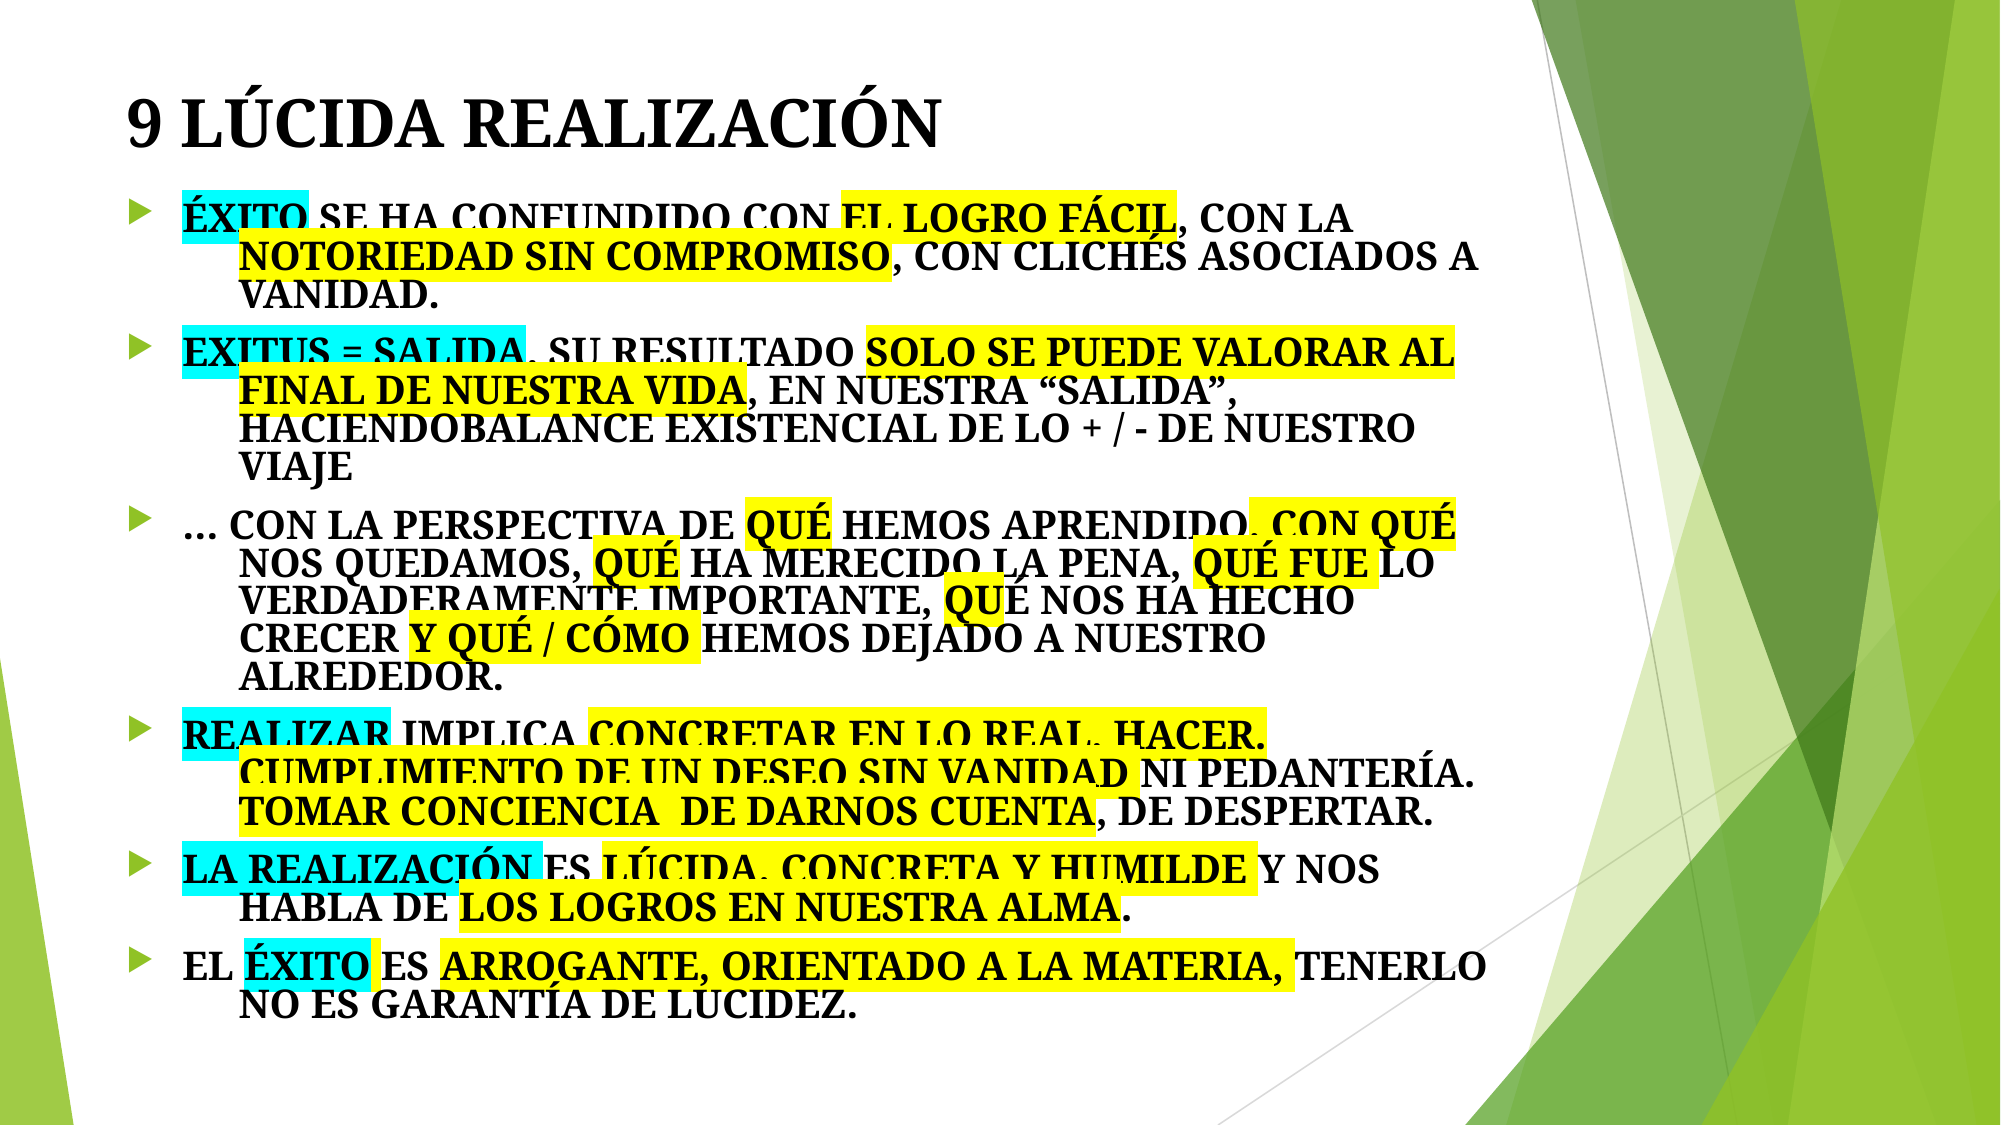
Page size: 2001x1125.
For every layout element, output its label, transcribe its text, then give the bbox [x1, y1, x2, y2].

title 9 LÚCIDA REALIZACIÓN [111, 73, 1522, 194]
list ÉXITO SE HA CONFUNDIDO CON EL LOGRO FÁCIL, CON LA NOTORIEDAD SIN COMPROMISO, CON CLICHÉS ASOCIADOS A VANIDAD. EXITUS = SALIDA. SU RESULTADO SOLO SE PUEDE VALORAR AL FINAL DE NUESTRA VIDA, EN NUESTRA “SALIDA”, HACIENDOBALANCE EXISTENCIAL DE LO + / - DE NUESTRO VIAJE … CON LA PERSPECTIVA DE QUÉ HEMOS APRENDIDO, CON QUÉ NOS QUEDAMOS, QUÉ HA MERECIDO LA PENA, QUÉ FUE LO VERDADERAMENTE IMPORTANTE, QUÉ NOS HA HECHO CRECER Y QUÉ / CÓMO HEMOS DEJADO A NUESTRO ALREDEDOR. REALIZAR IMPLICA CONCRETAR EN LO REAL, HACER. CUMPLIMIENTO DE UN DESEO SIN VANIDAD NI PEDANTERÍA. TOMAR CONCIENCIA DE DARNOS CUENTA, DE DESPERTAR. LA REALIZACIÓN ES LÚCIDA, CONCRETA Y HUMILDE Y NOS HABLA DE LOS LOGROS EN NUESTRA ALMA. EL ÉXITO ES ARROGANTE, ORIENTADO A LA MATERIA, TENERLO NO ES GARANTÍA DE LUCIDEZ. [111, 194, 1522, 1052]
